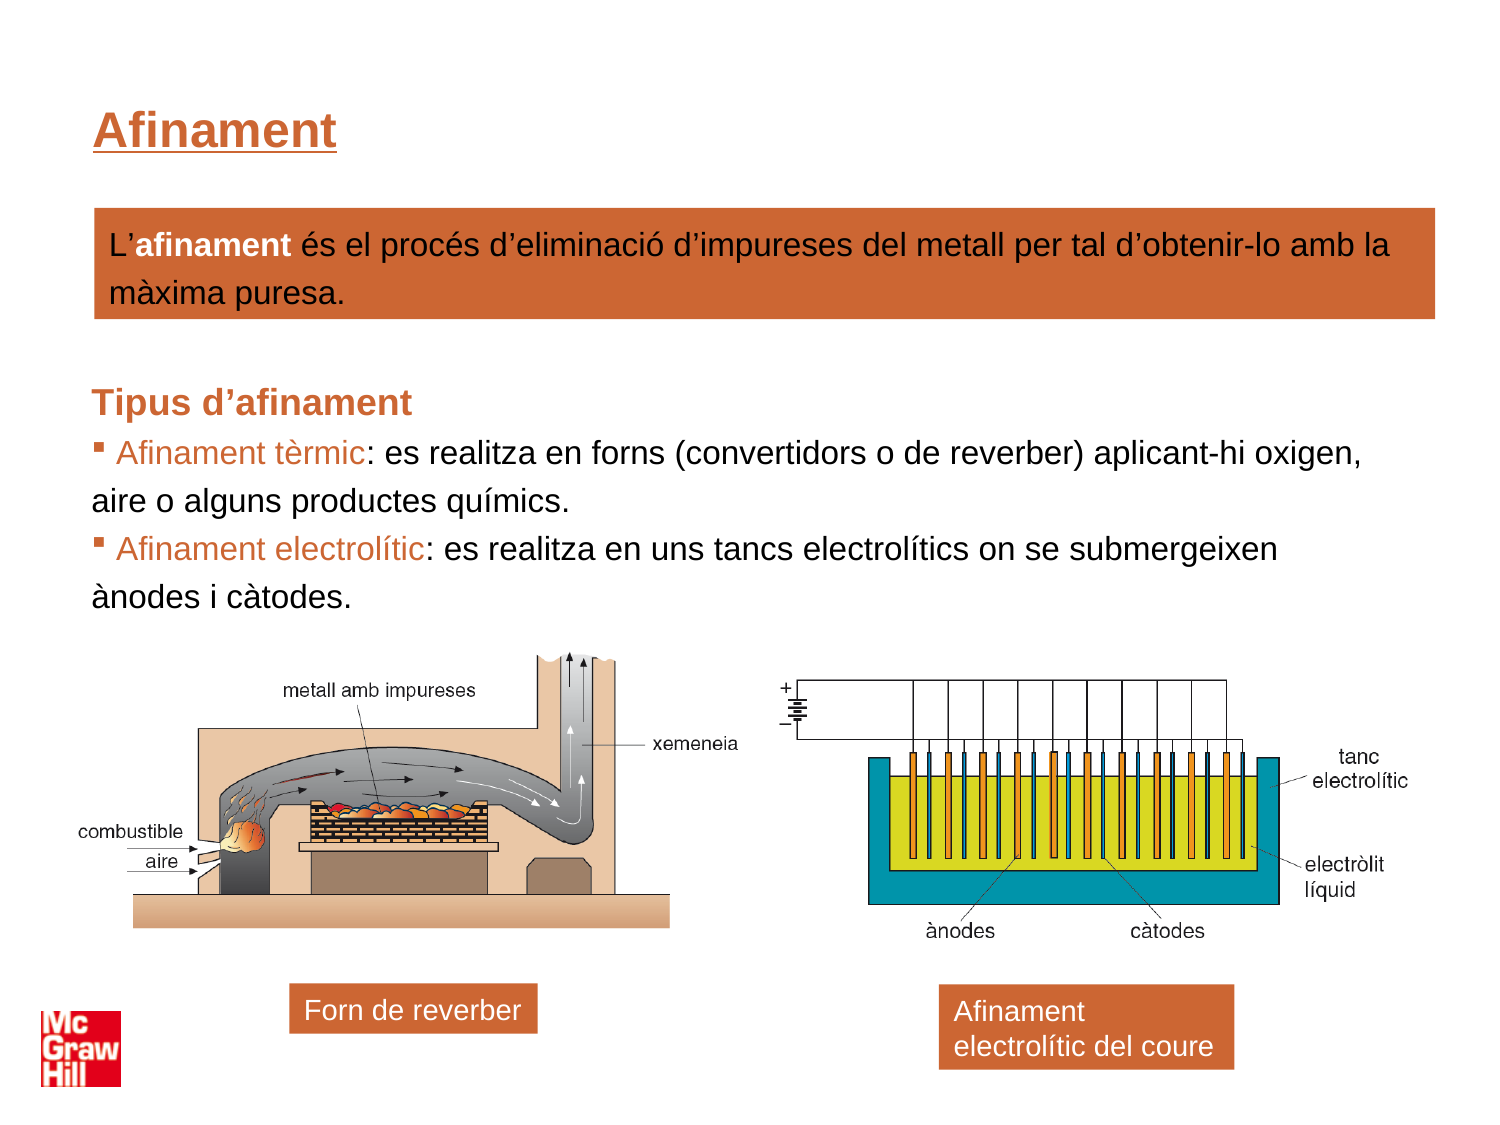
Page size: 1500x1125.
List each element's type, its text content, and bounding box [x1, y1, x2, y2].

chart [41, 1011, 121, 1087]
text_box Afinament electrolític del coure [938, 984, 1235, 1070]
picture [78, 645, 744, 952]
text_box Afinament [78, 90, 1483, 166]
picture [761, 668, 1416, 949]
text_box Tipus d’afinament Afinament tèrmic: es realitza en forns (convertidors o de reverber) aplicant-hi oxigen, aire o alguns productes químics. Afinament electrolític: es realitza en uns tancs electrolítics on se submergeixen ànodes i càtodes. [76, 361, 1398, 623]
text_box Forn de reverber [289, 983, 538, 1034]
text_box L’afinament és el procés d’eliminació d’impureses del metall per tal d’obtenir-lo amb la màxima puresa. [94, 207, 1436, 320]
